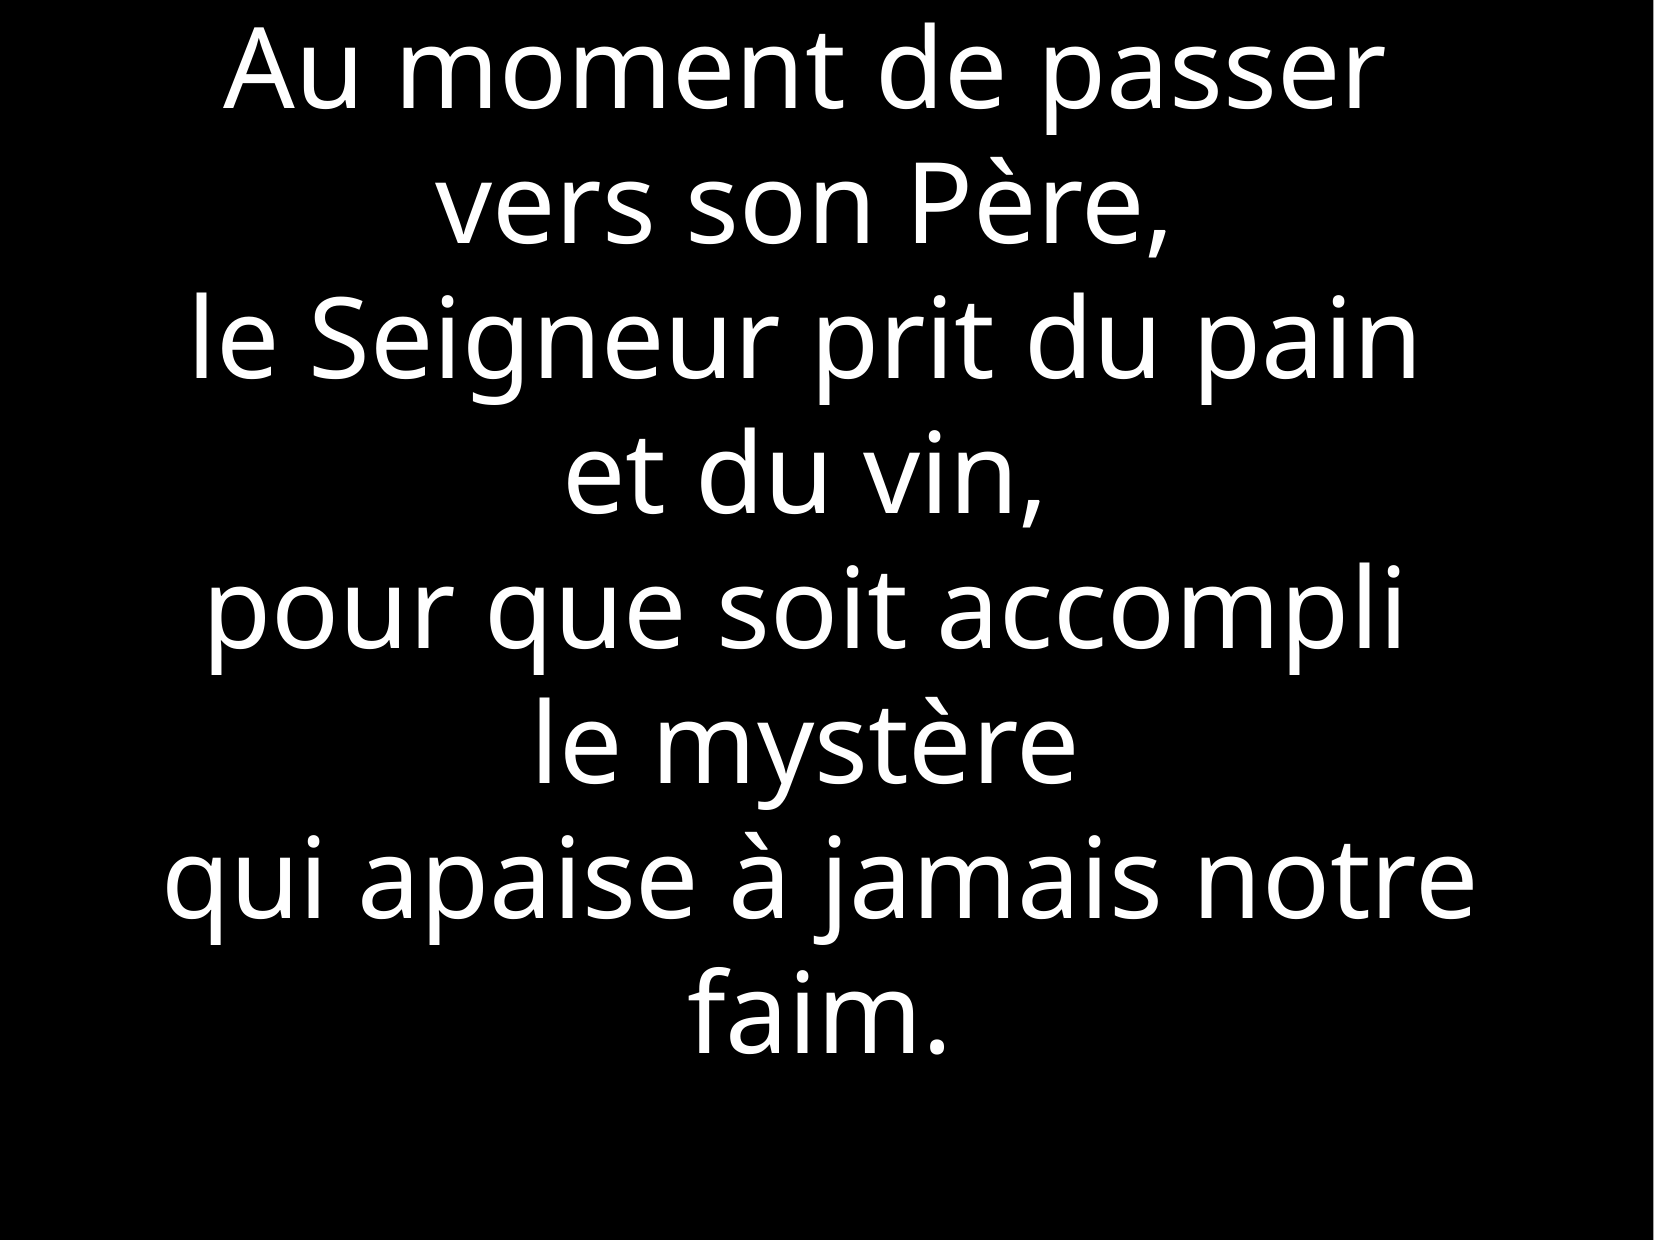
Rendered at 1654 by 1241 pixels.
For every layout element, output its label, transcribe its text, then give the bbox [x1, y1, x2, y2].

list Au moment de passer vers son Père, le Seigneur prit du pain et du vin, pour que soit accompli le mystère qui apaise à jamais notre faim. [39, 0, 1602, 1024]
